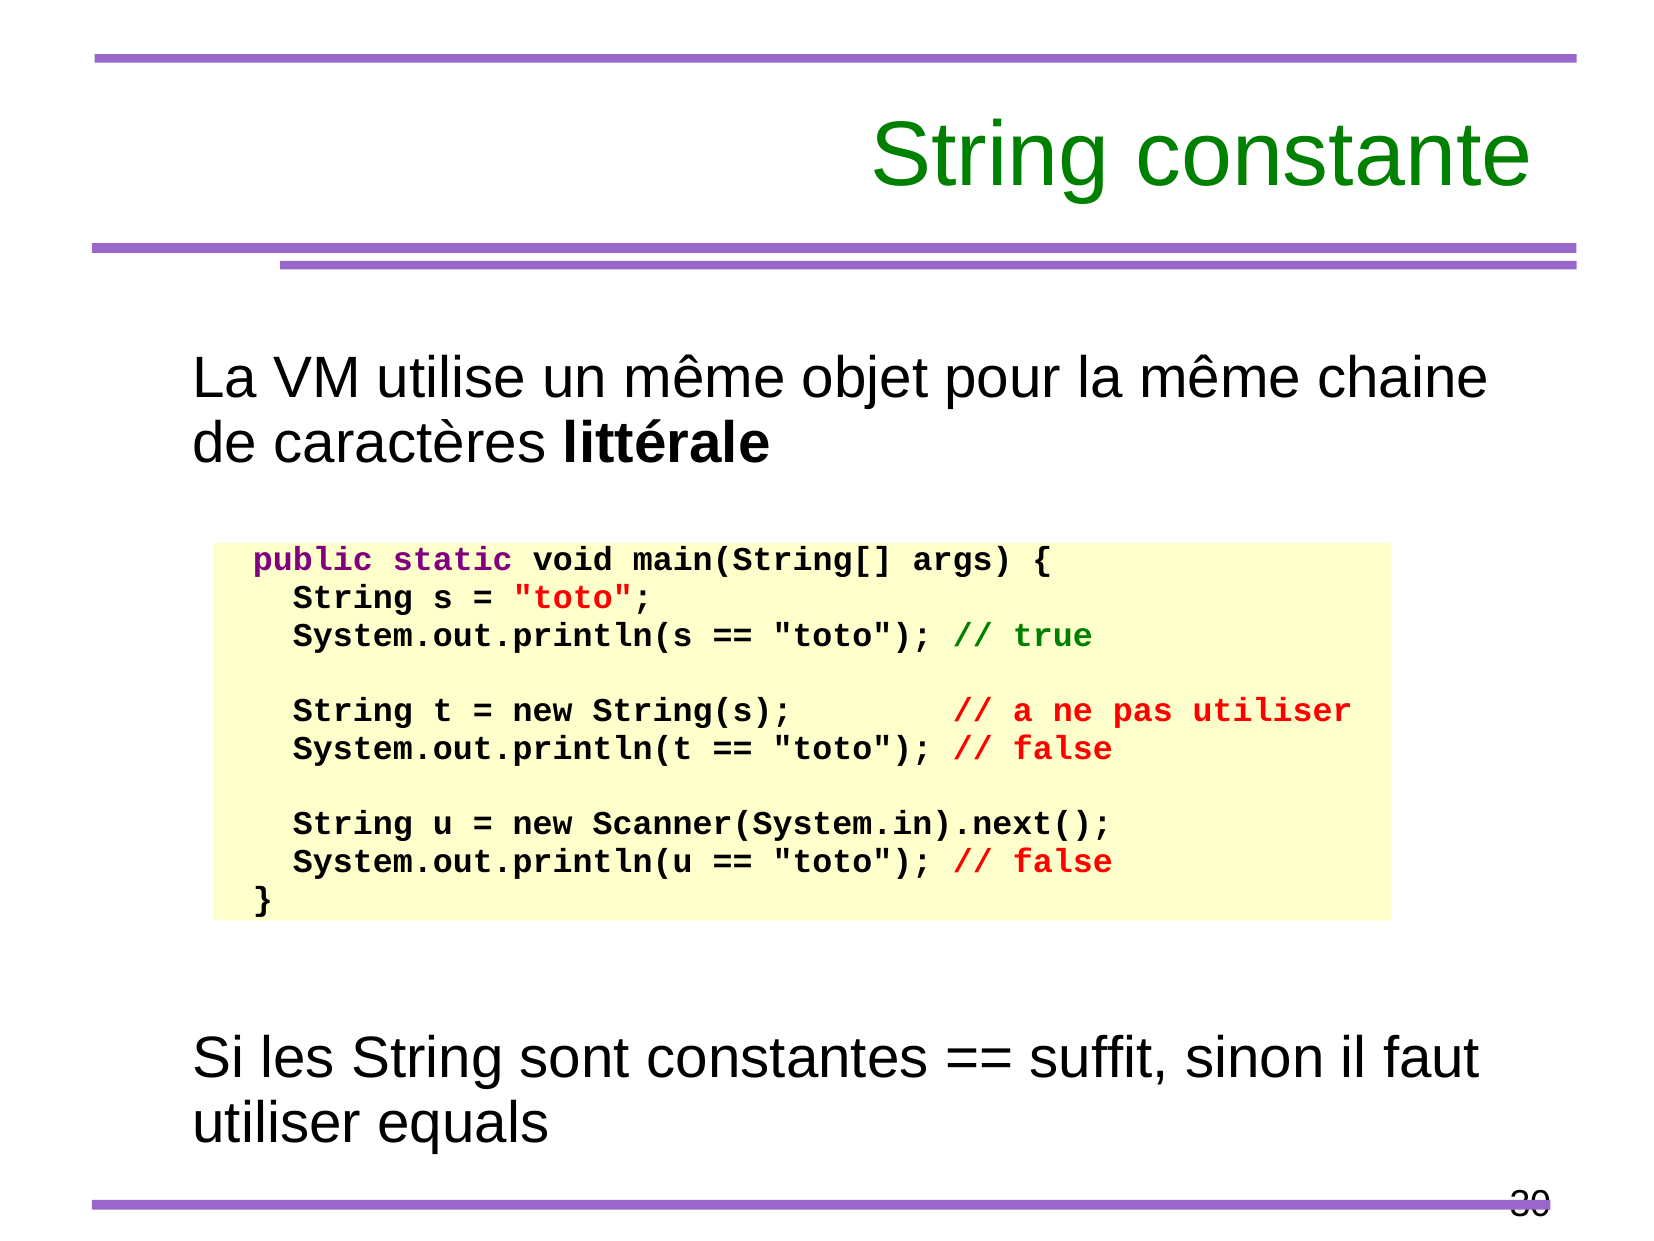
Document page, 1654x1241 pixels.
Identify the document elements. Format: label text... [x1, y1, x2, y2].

text_box public static void main(String[] args) { String s = "toto"; System.out.println(s == "toto"); // true String t = new String(s); // a ne pas utiliser System.out.println(t == "toto"); // false String u = new Scanner(System.in).next(); System.out.println(u == "toto"); // false } [212, 543, 1392, 921]
list La VM utilise un même objet pour la même chaine de caractères littérale Si les String sont constantes == suffit, sinon il faut utiliser equals [121, 344, 1534, 1155]
title String constante [121, 49, 1534, 257]
